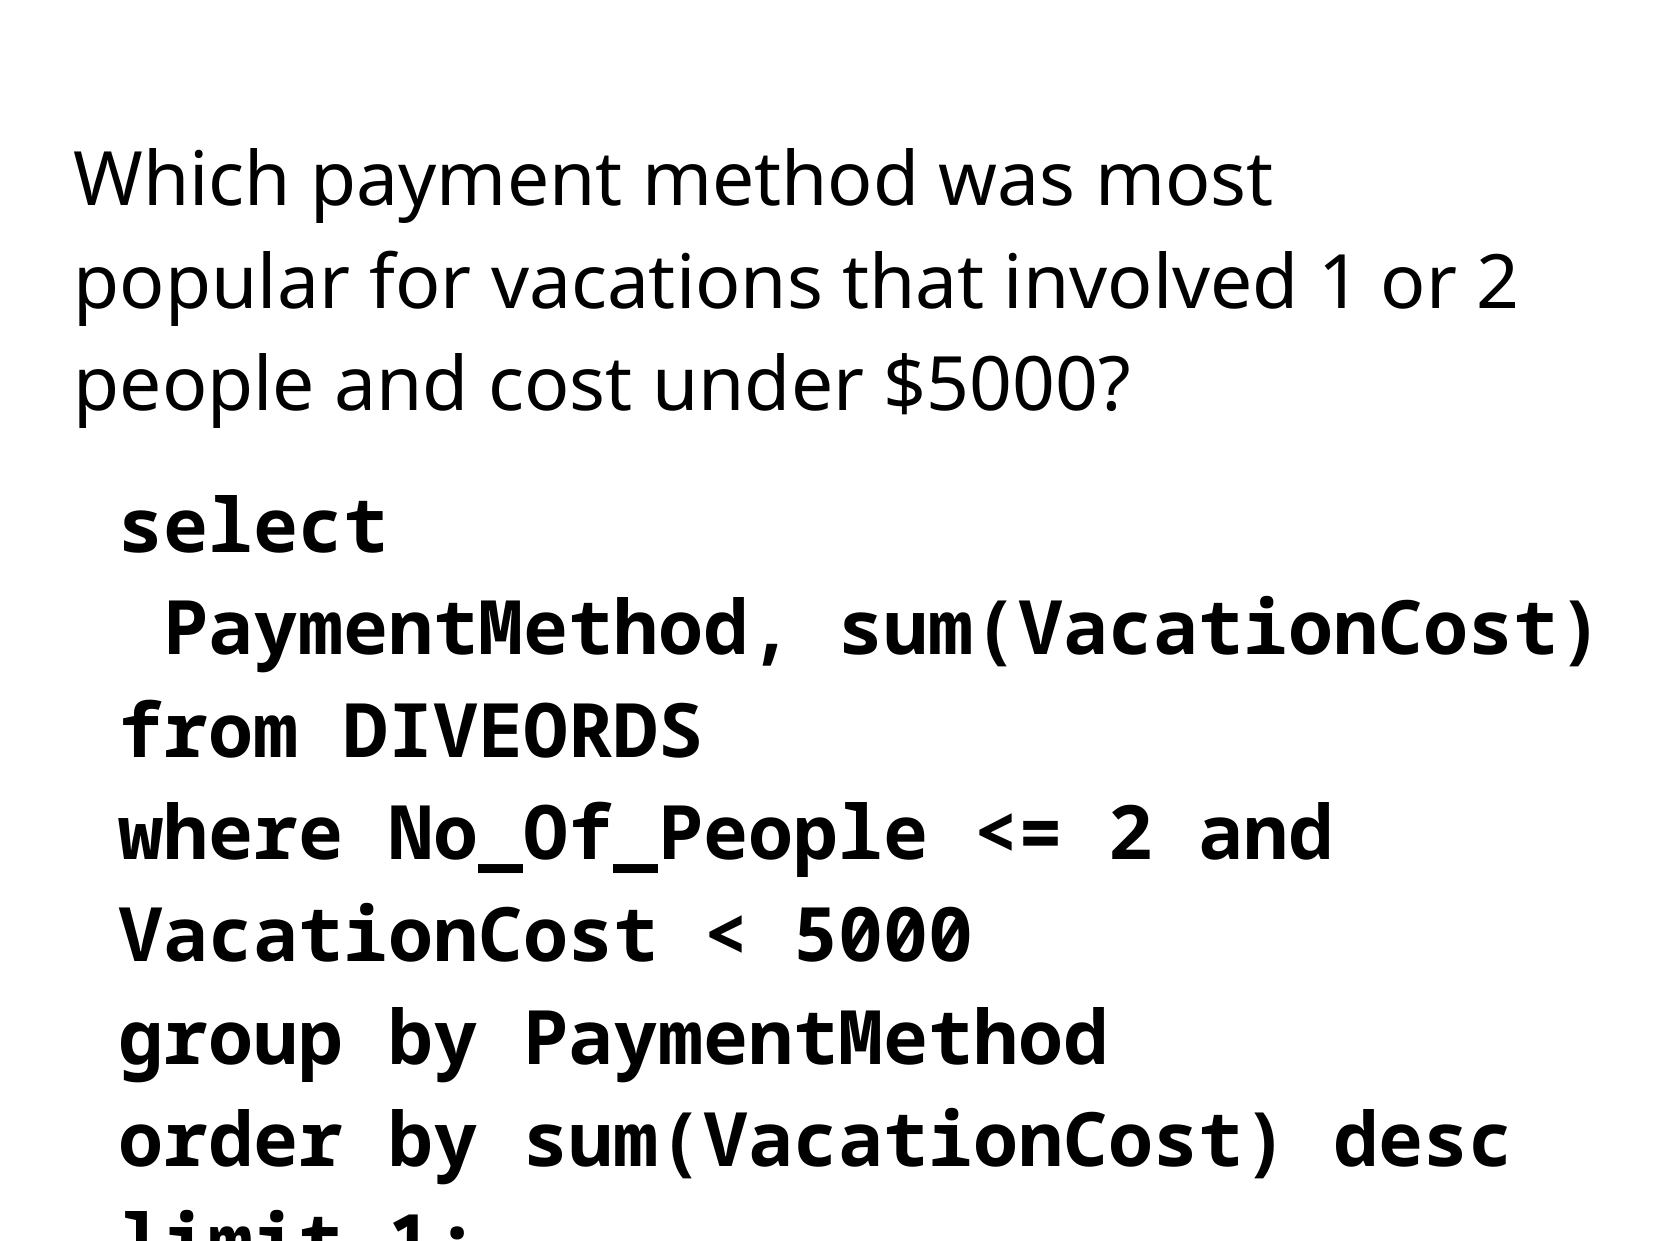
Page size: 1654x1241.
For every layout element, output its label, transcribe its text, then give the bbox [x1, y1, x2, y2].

text_box Which payment method was most popular for vacations that involved 1 or 2 people and cost under $5000? [59, 118, 1565, 407]
subtitle select PaymentMethod, sum(VacationCost) from DIVEORDS where No_Of_People <= 2 and VacationCost < 5000 group by PaymentMethod order by sum(VacationCost) desc limit 1; [118, 472, 1654, 1165]
